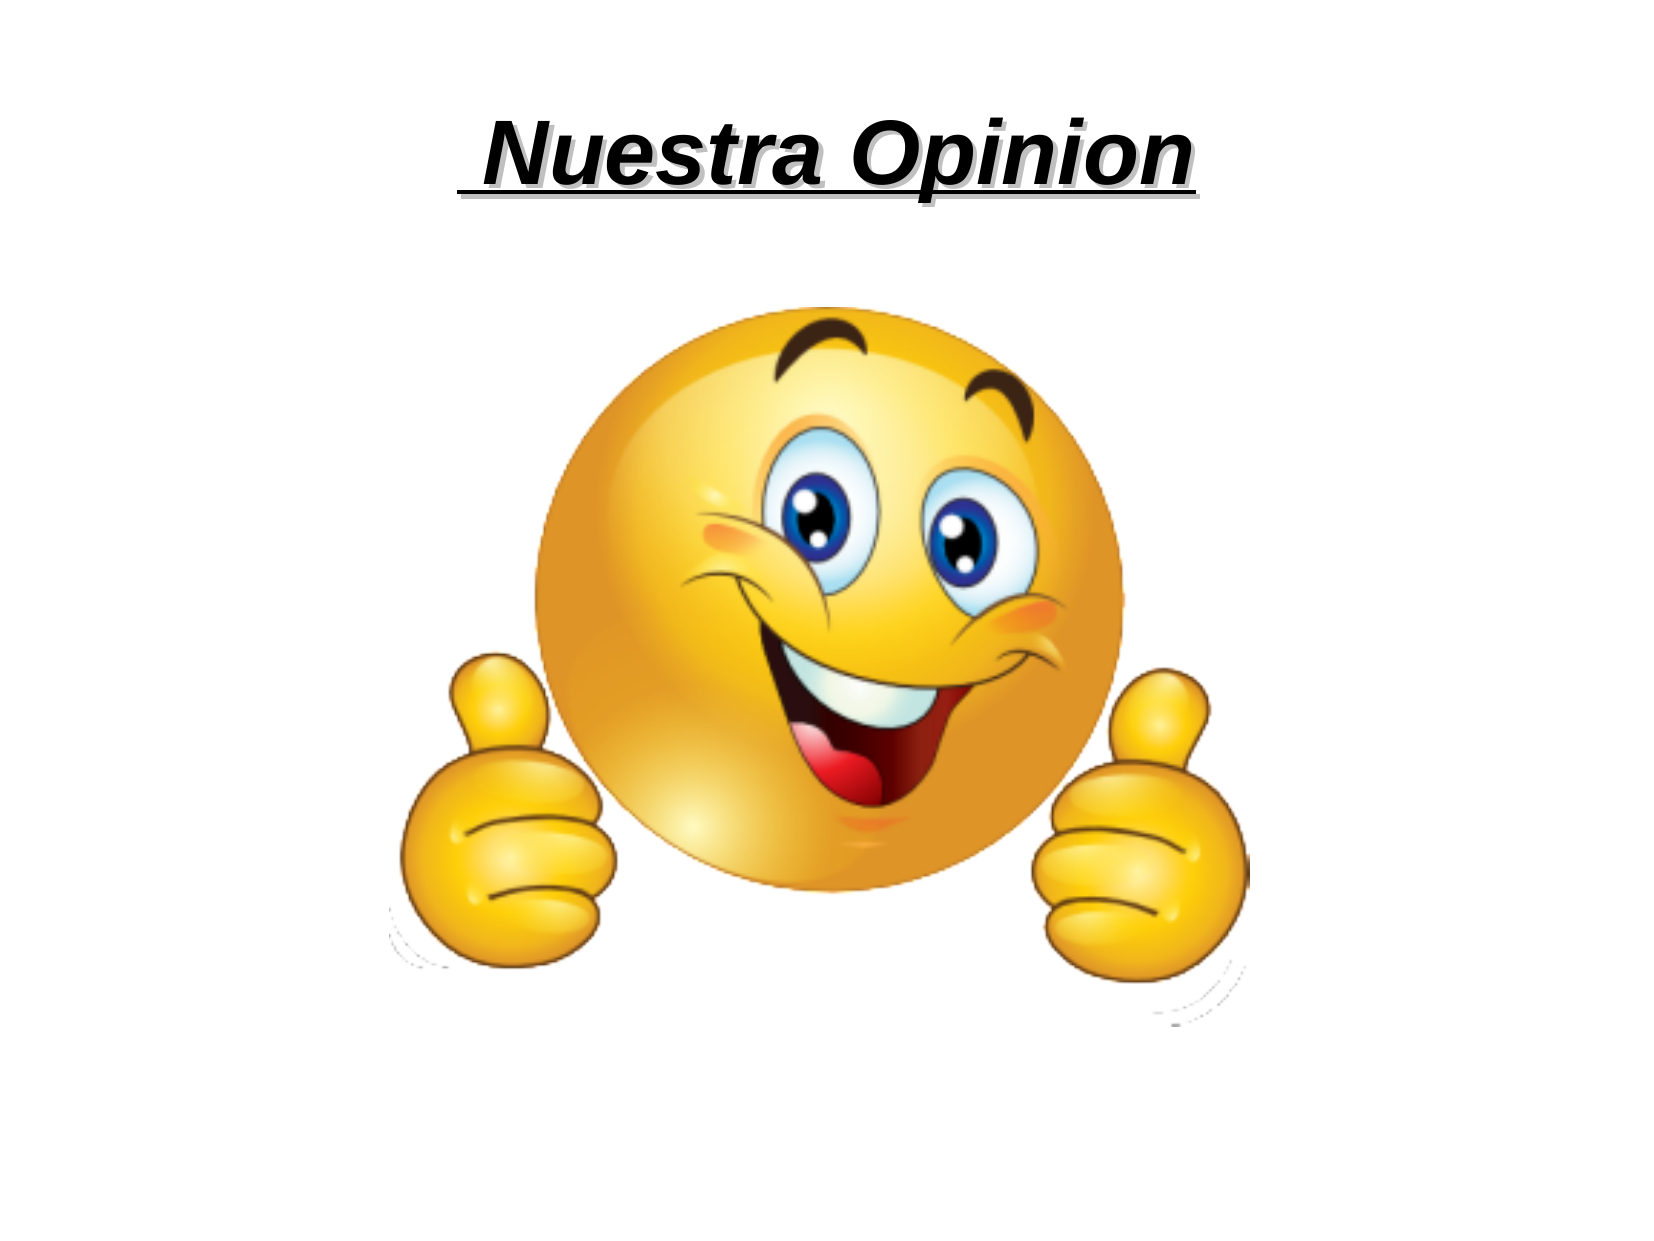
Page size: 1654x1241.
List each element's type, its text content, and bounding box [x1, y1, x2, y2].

title Nuestra Opinion [82, 49, 1571, 257]
picture [389, 307, 1250, 1027]
